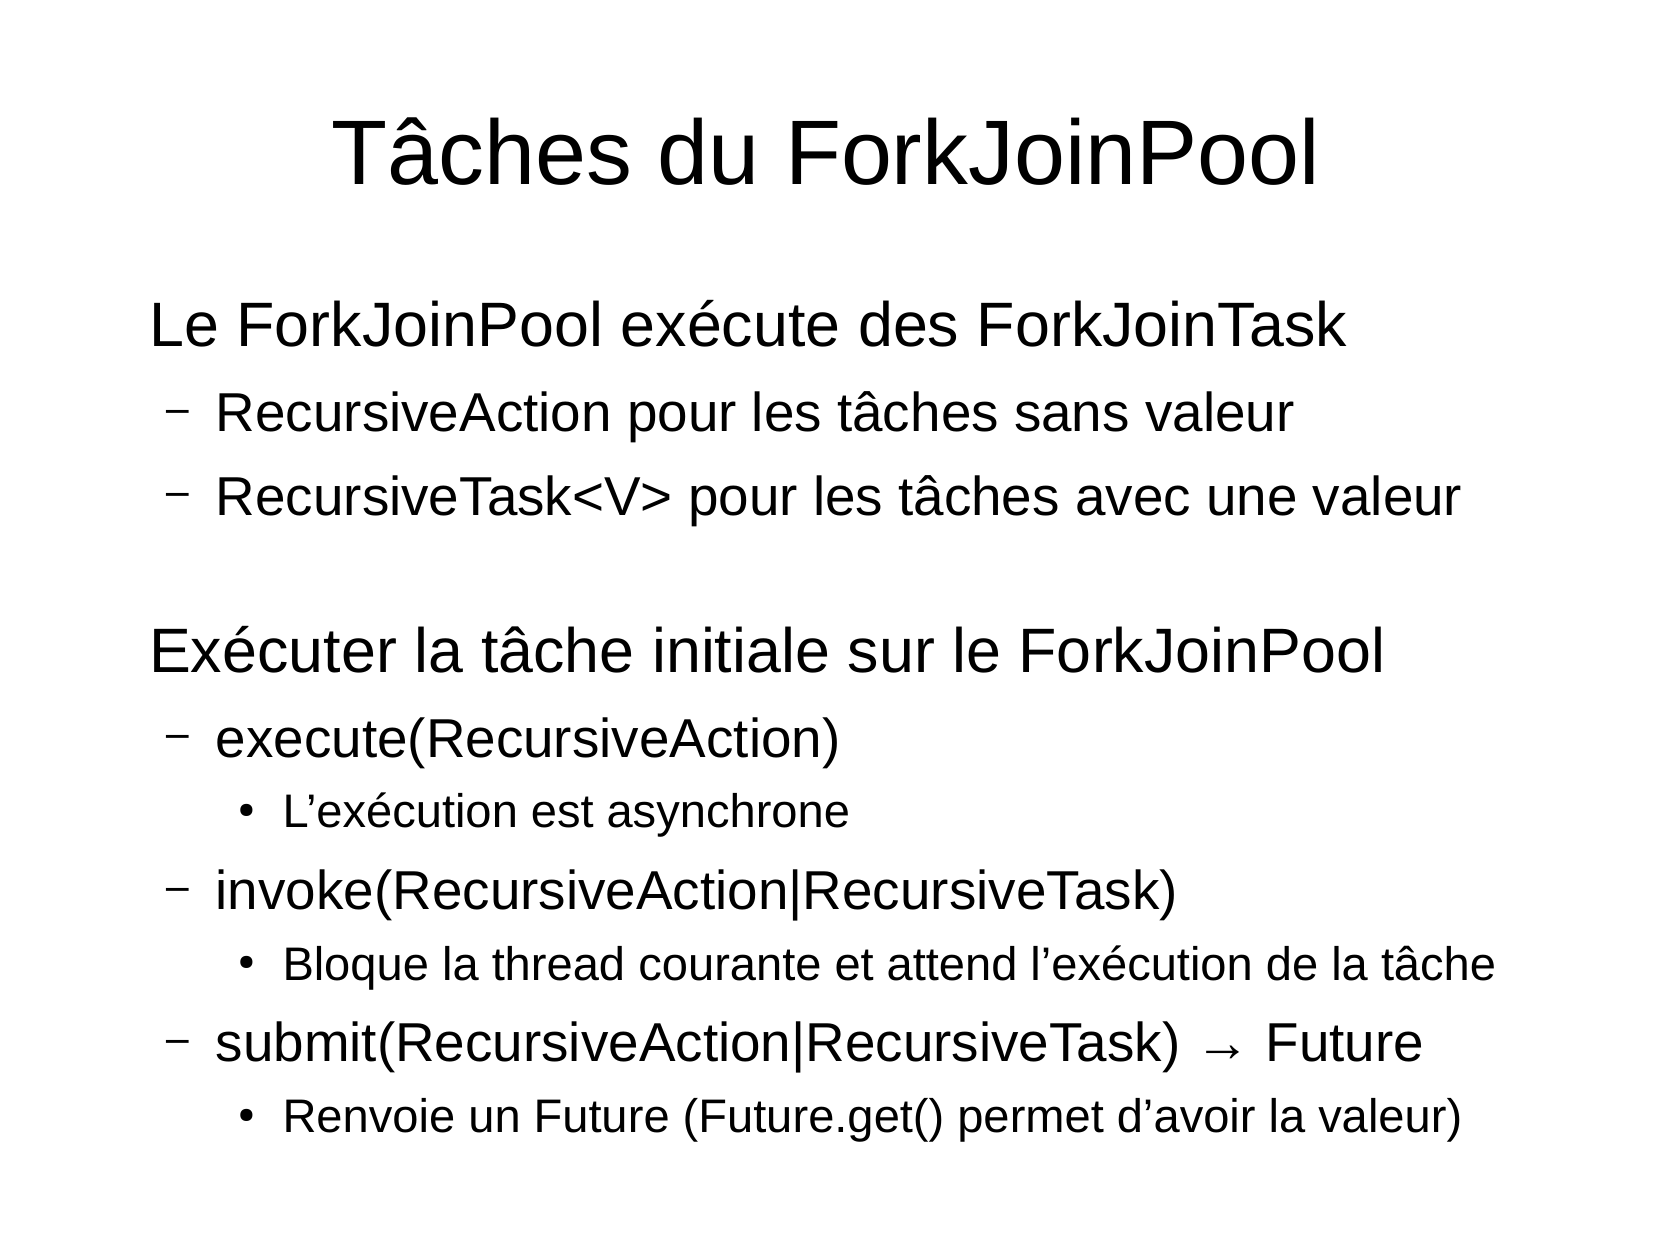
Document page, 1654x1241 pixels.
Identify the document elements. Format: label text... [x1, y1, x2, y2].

title Tâches du ForkJoinPool [82, 49, 1571, 257]
list Le ForkJoinPool exécute des ForkJoinTask RecursiveAction pour les tâches sans valeur RecursiveTask<V> pour les tâches avec une valeur Exécuter la tâche initiale sur le ForkJoinPool execute(RecursiveAction) L’exécution est asynchrone invoke(RecursiveAction|RecursiveTask) Bloque la thread courante et attend l’exécution de la tâche submit(RecursiveAction|RecursiveTask) → Future Renvoie un Future (Future.get() permet d’avoir la valeur) [82, 290, 1571, 1156]
